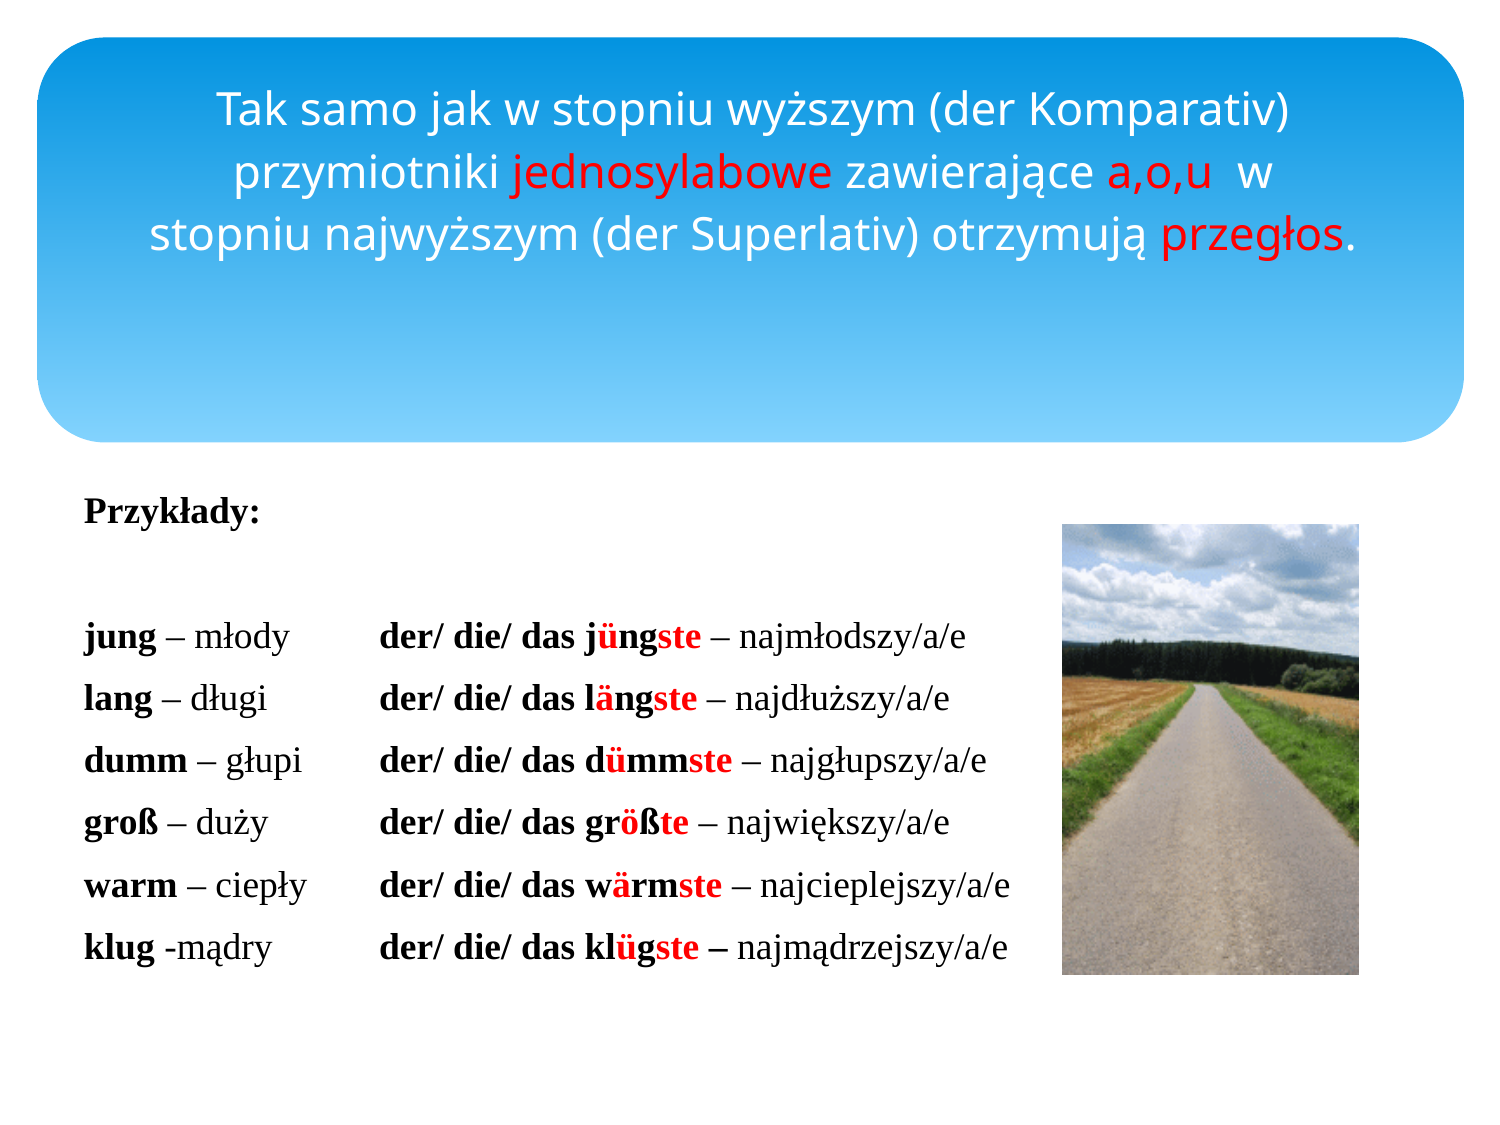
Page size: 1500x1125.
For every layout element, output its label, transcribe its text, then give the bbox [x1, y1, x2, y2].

subtitle Przykłady: jung – młody der/ die/ das jüngste – najmłodszy/a/e lang – długi der/ die/ das längste – najdłuższy/a/e dumm – głupi der/ die/ das dümmste – najgłupszy/a/e groß – duży der/ die/ das größte – największy/a/e warm – ciepły der/ die/ das wärmste – najcieplejszy/a/e klug -mądry der/ die/ das klügste – najmądrzejszy/a/e [83, 442, 1300, 995]
picture [1062, 524, 1359, 975]
title Tak samo jak w stopniu wyższym (der Komparativ) przymiotniki jednosylabowe zawierające a,o,u w stopniu najwyższym (der Superlativ) otrzymują przegłos. [147, 75, 1359, 266]
